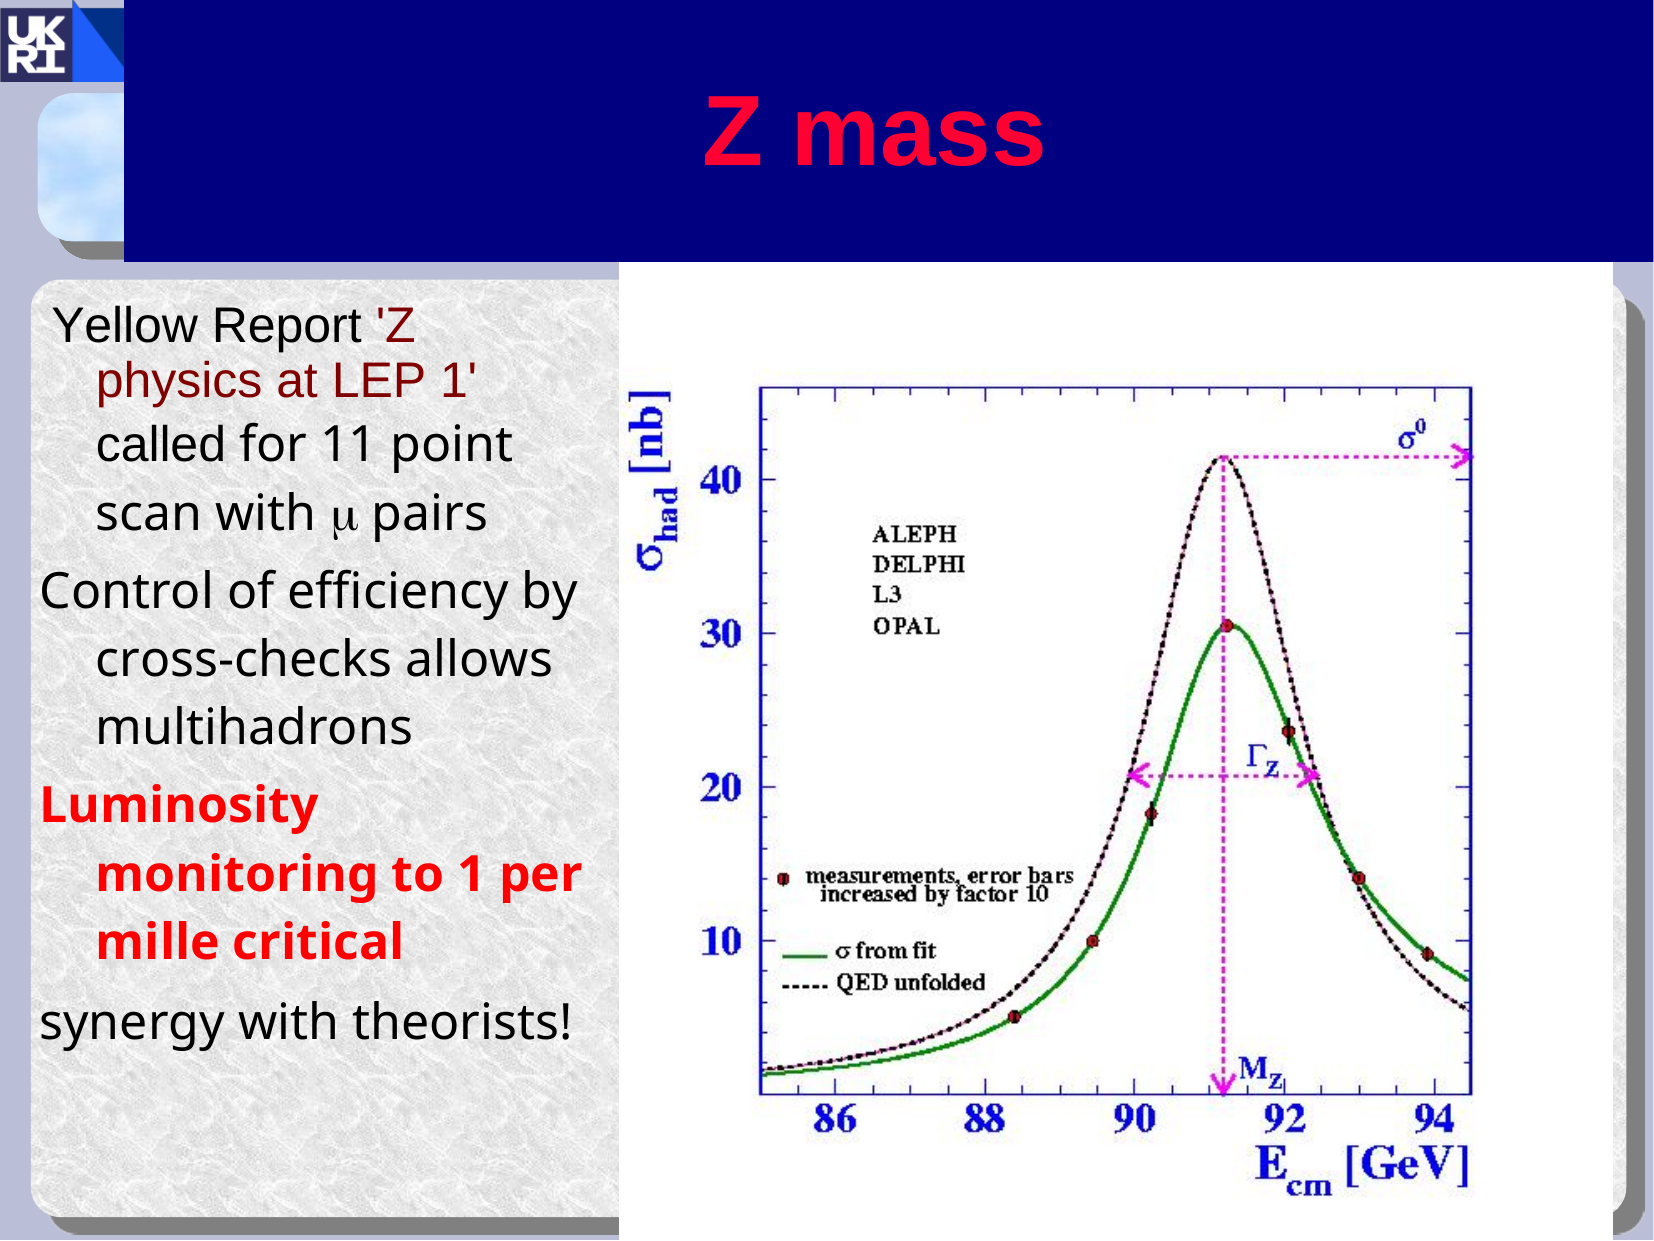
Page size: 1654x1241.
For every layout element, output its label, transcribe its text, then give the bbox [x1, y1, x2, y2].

picture [0, 0, 124, 82]
picture [30, 262, 1627, 1241]
list Yellow Report 'Z physics at LEP 1' called for 11 point scan with  pairs Control of efficiency by cross-checks allows multihadrons Luminosity monitoring to 1 per mille critical synergy with theorists! [24, 289, 607, 1089]
picture [37, 93, 124, 242]
title Z mass [124, 0, 1654, 262]
